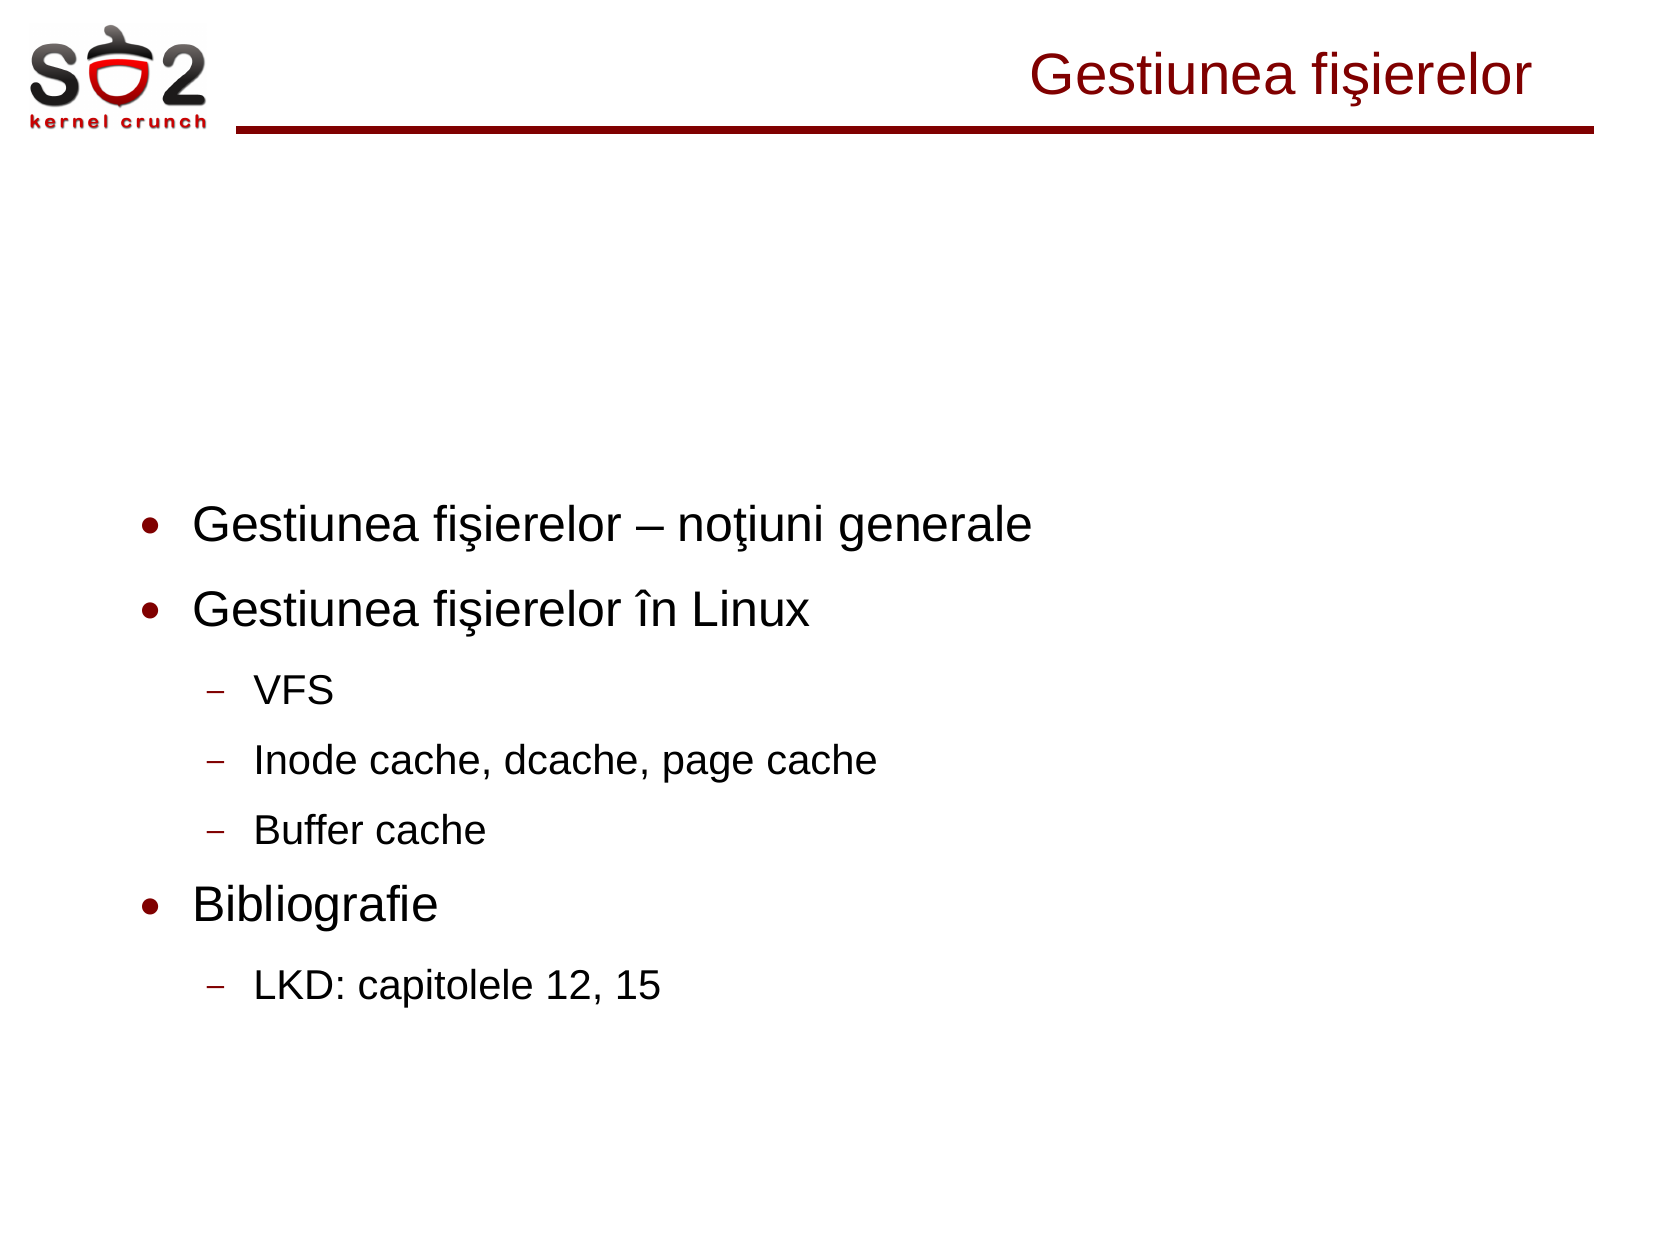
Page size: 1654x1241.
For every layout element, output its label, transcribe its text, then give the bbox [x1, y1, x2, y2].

list Gestiunea fişierelor – noţiuni generale Gestiunea fişierelor în Linux VFS Inode cache, dcache, page cache Buffer cache Bibliografie LKD: capitolele 12, 15 [121, 307, 1534, 1197]
picture [29, 23, 121, 130]
title Gestiunea fişierelor [121, 0, 1534, 148]
